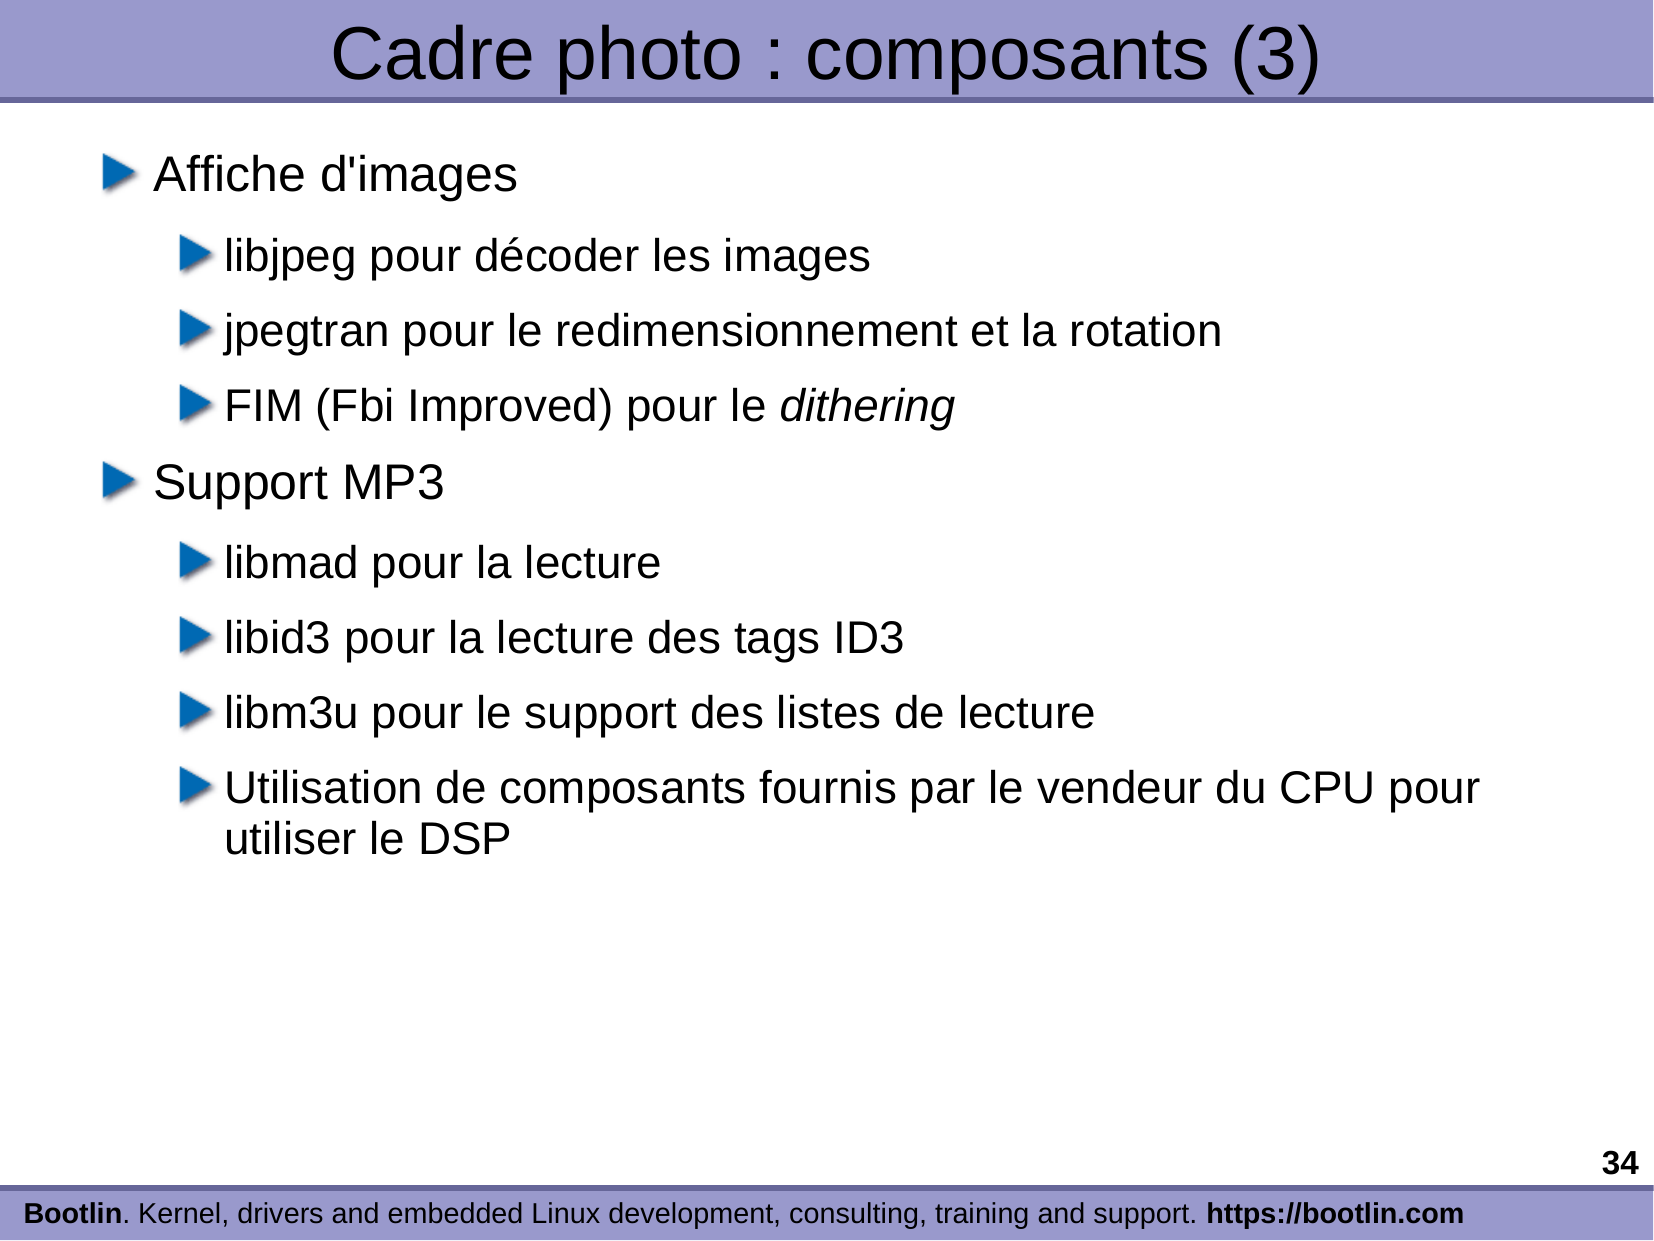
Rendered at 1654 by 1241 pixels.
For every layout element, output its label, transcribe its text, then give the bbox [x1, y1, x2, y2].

list Affiche d'images libjpeg pour décoder les images jpegtran pour le redimensionnement et la rotation FIM (Fbi Improved) pour le dithering Support MP3 libmad pour la lecture libid3 pour la lecture des tags ID3 libm3u pour le support des listes de lecture Utilisation de composants fournis par le vendeur du CPU pour utiliser le DSP [82, 146, 1571, 1109]
title Cadre photo : composants (3) [0, 0, 1654, 107]
